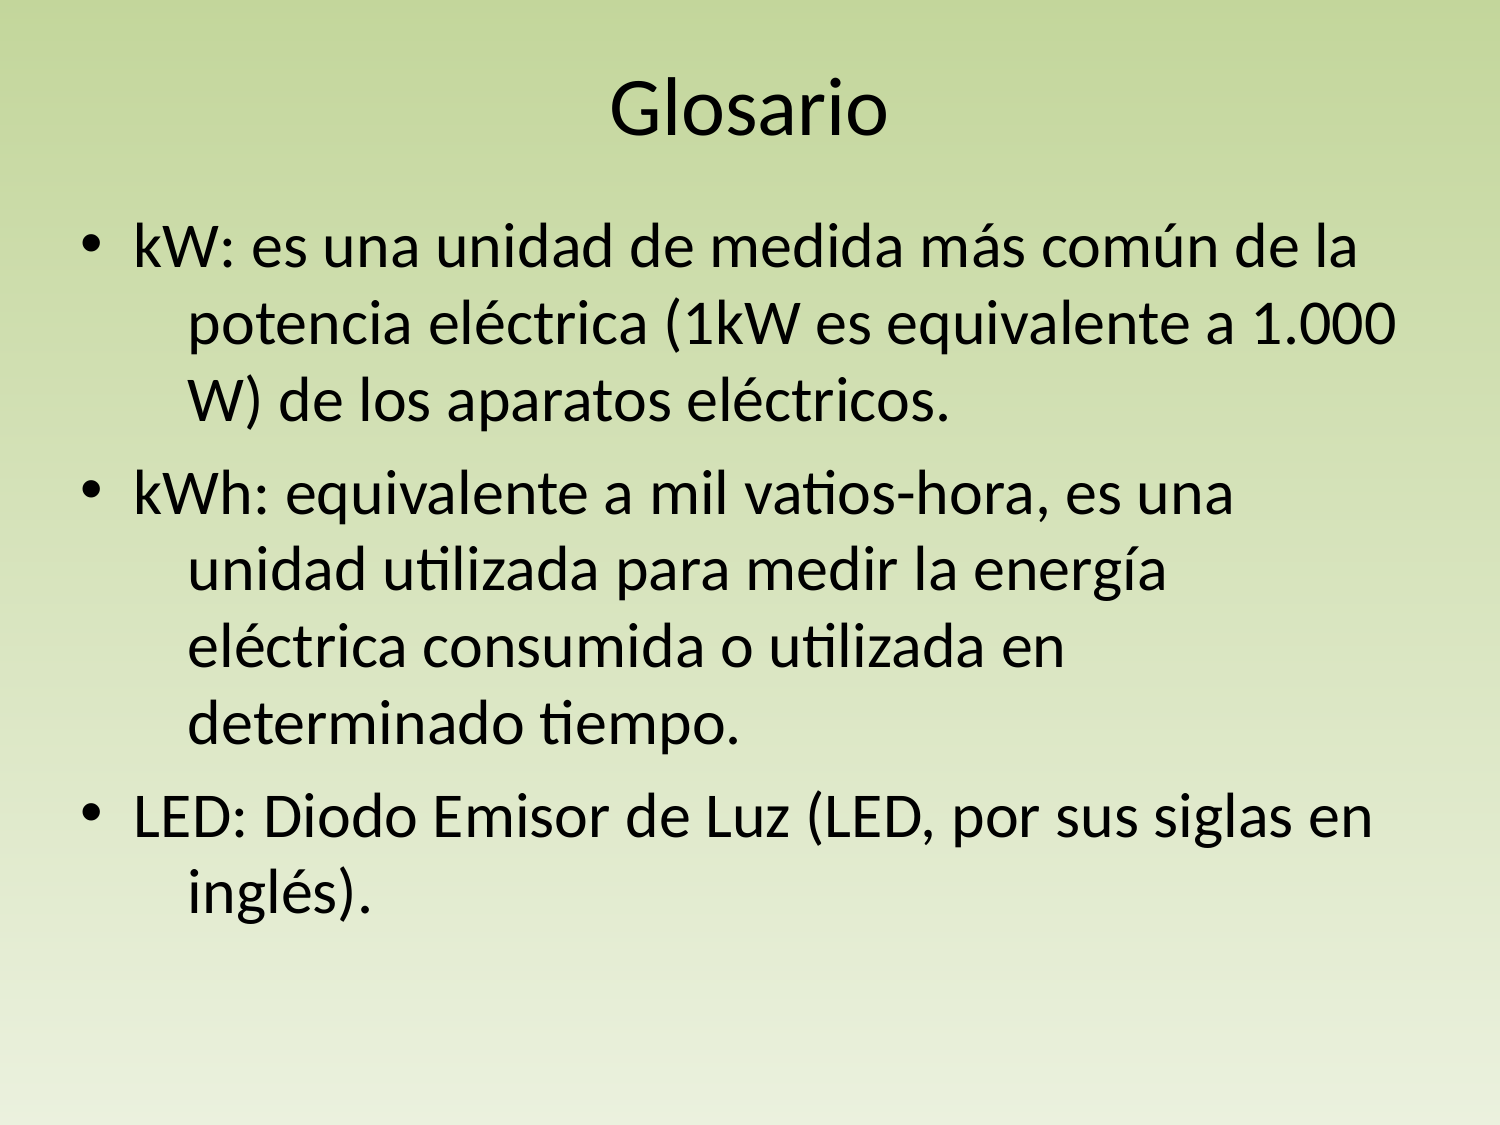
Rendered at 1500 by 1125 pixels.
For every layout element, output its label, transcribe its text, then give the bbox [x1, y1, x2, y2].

title Glosario [75, 45, 1426, 233]
list kW: es una unidad de medida más común de la potencia eléctrica (1kW es equivalente a 1.000 W) de los aparatos eléctricos. kWh: equivalente a mil vatios-hora, es una unidad utilizada para medir la energía eléctrica consumida o utilizada en determinado tiempo. LED: Diodo Emisor de Luz (LED, por sus siglas en inglés). [64, 196, 1415, 939]
